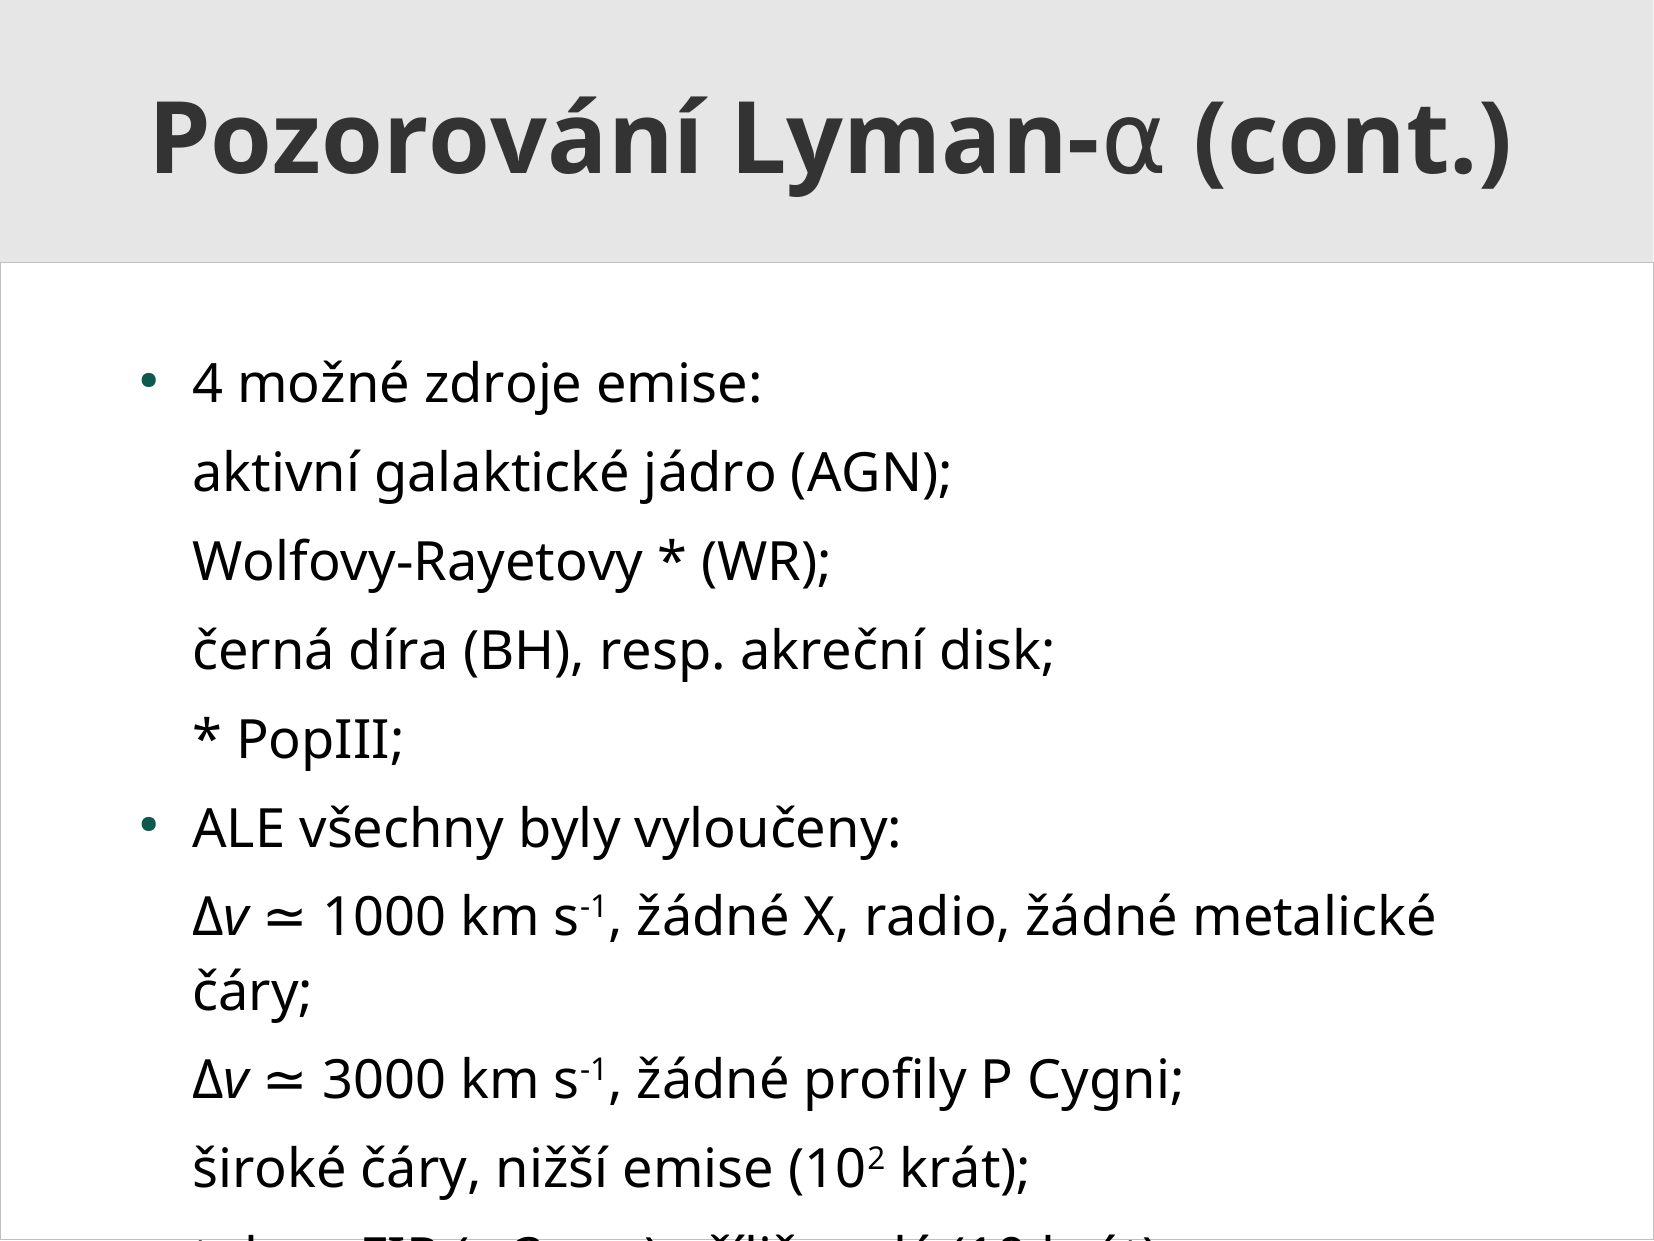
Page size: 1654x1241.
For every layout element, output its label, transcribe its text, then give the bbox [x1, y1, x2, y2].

list 4 možné zdroje emise: aktivní galaktické jádro (AGN); Wolfovy-Rayetovy * (WR); černá díra (BH), resp. akreční disk; * PopIII; ALE všechny byly vyloučeny: Δv ≃ 1000 km s-1, žádné X, radio, žádné metalické čáry; Δv ≃ 3000 km s-1, žádné profily P Cygni; široké čáry, nižší emise (102 krát); tok ve FIR (> 3 µm) příliš malý (10 krát) [121, 344, 1534, 1164]
title Pozorování Lyman-α (cont.) [124, 31, 1537, 239]
